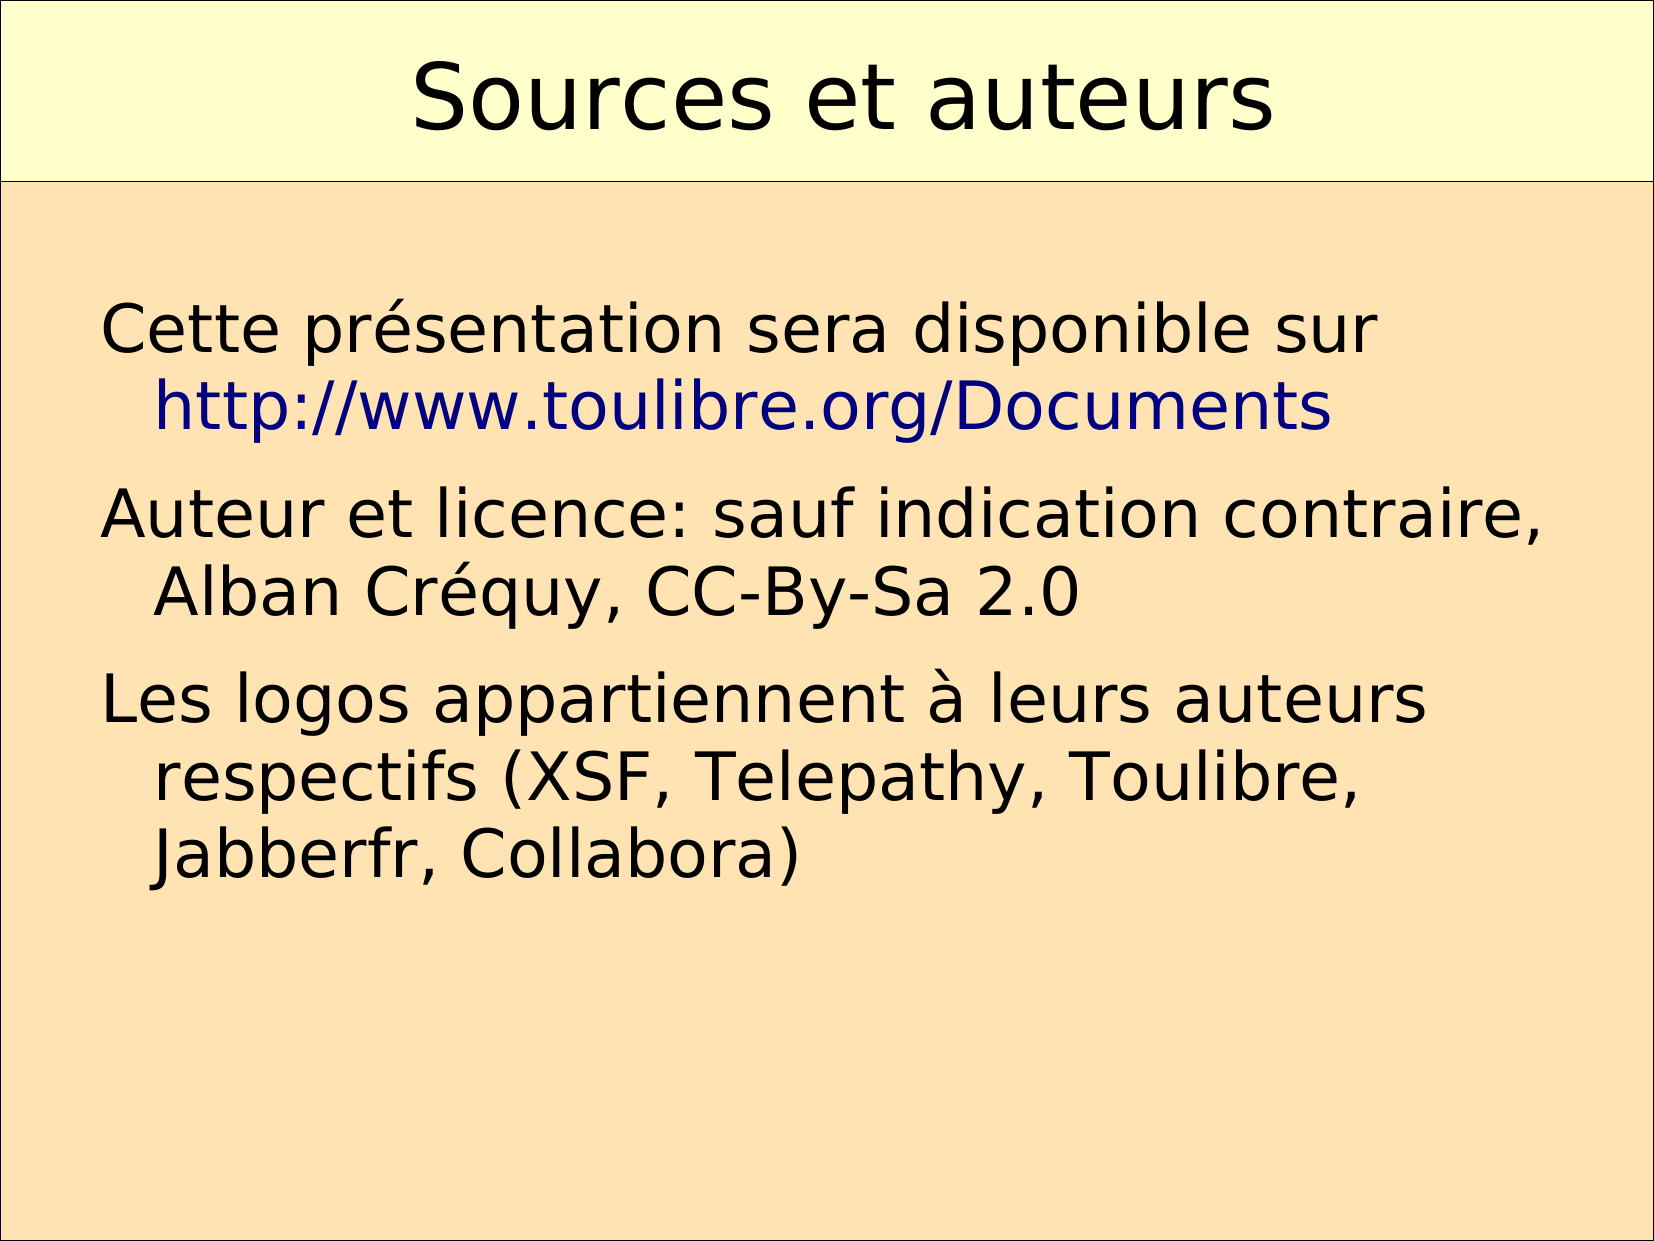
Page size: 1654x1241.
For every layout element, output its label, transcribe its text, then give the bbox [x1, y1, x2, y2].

list Cette présentation sera disponible sur http://www.toulibre.org/Documents Auteur et licence: sauf indication contraire, Alban Créquy, CC-By-Sa 2.0 Les logos appartiennent à leurs auteurs respectifs (XSF, Telepathy, Toulibre, Jabberfr, Collabora) [82, 290, 1571, 1094]
title Sources et auteurs [135, 43, 1552, 151]
